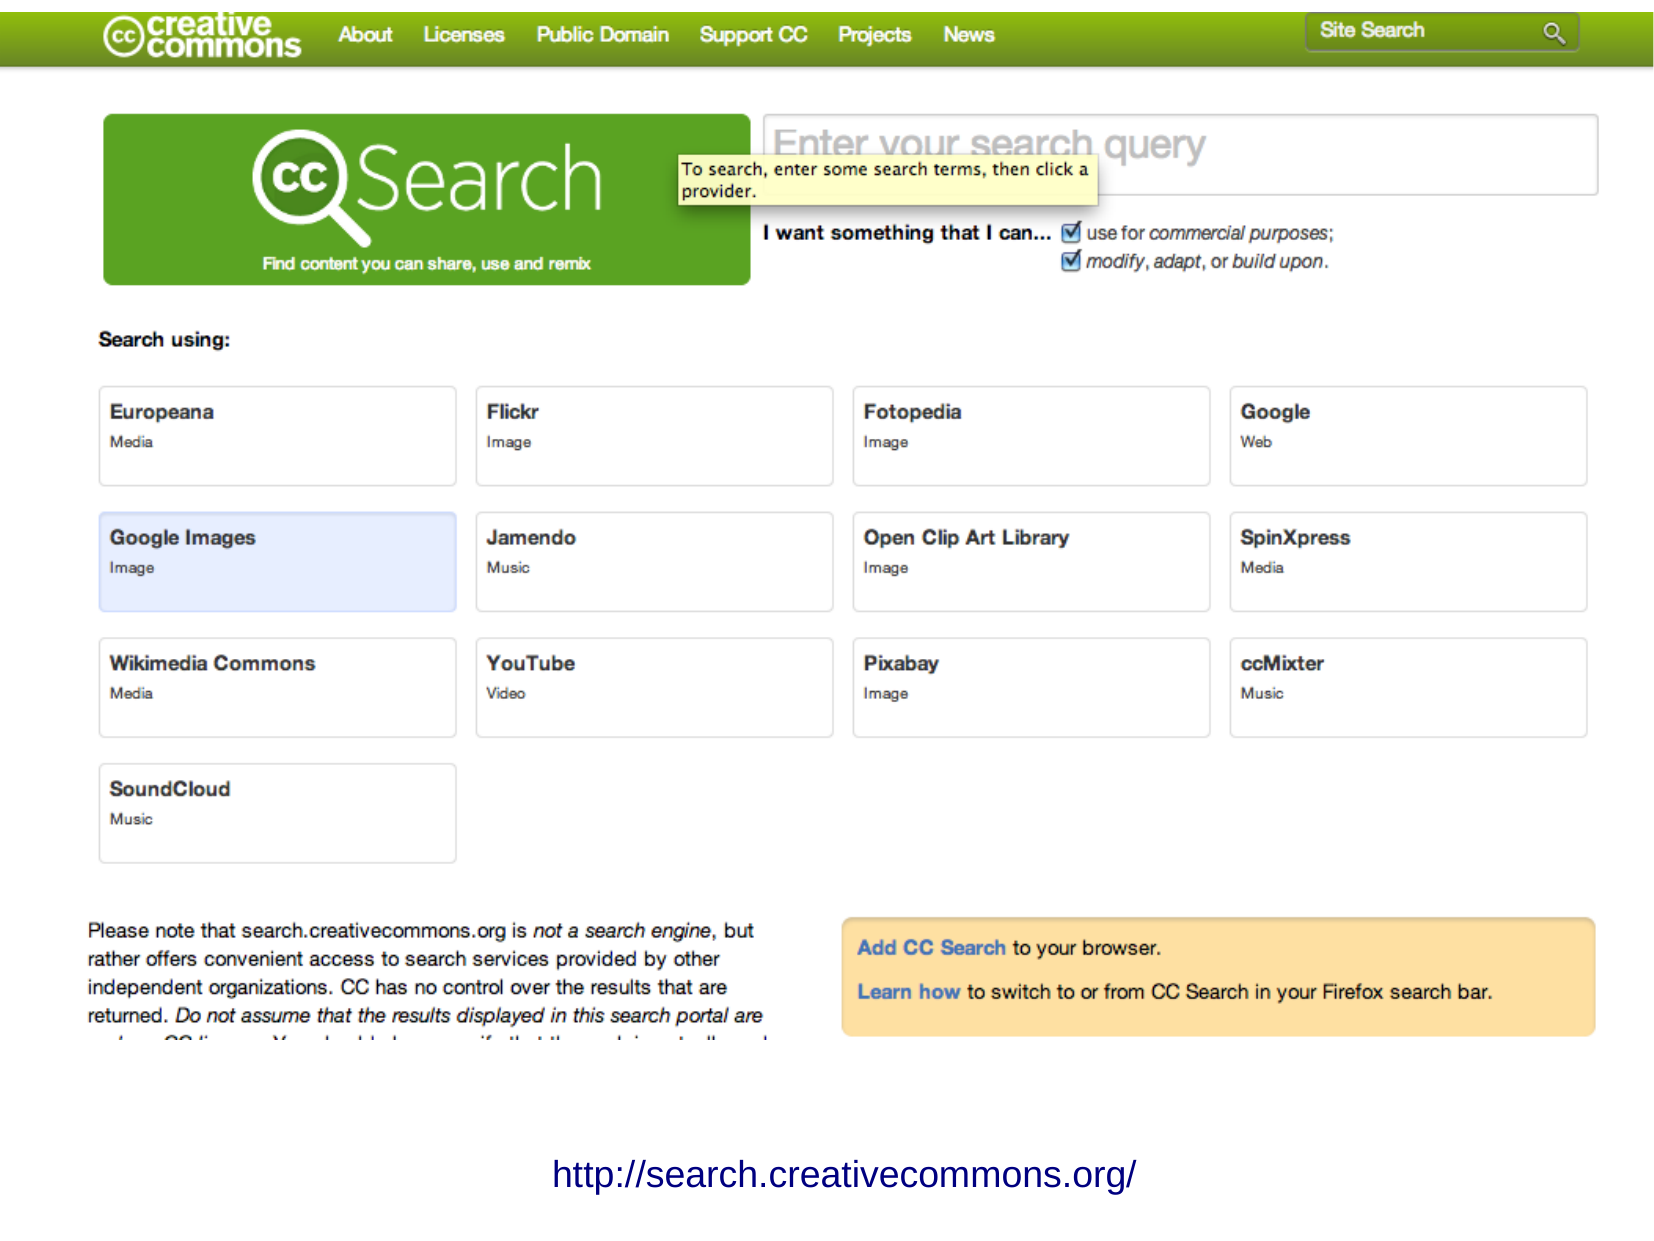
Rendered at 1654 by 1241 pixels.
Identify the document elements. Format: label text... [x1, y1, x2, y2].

text_box http://search.creativecommons.org/ [70, 1145, 1619, 1198]
picture [0, 12, 1654, 1040]
